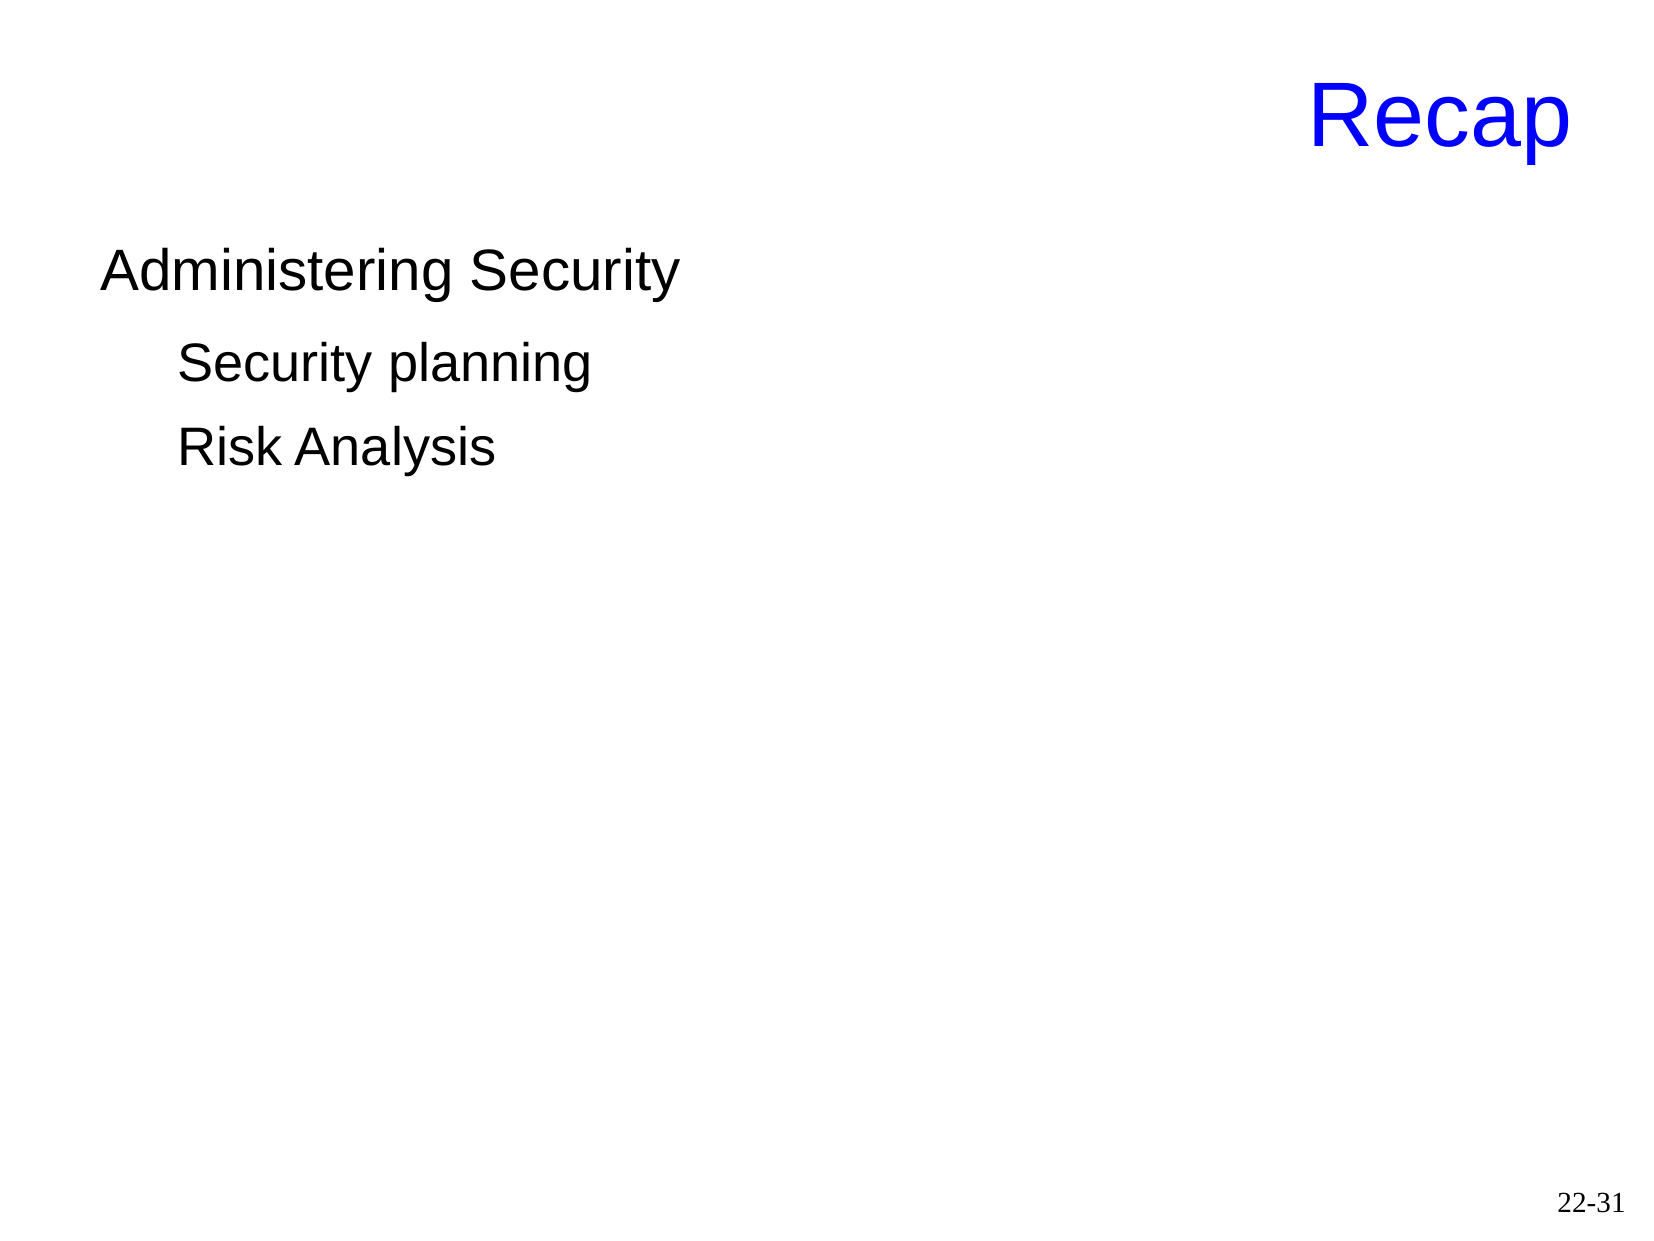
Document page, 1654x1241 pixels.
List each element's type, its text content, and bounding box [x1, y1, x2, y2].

title Recap [84, 18, 1573, 211]
list Administering Security Security planning Risk Analysis [82, 237, 1571, 1156]
